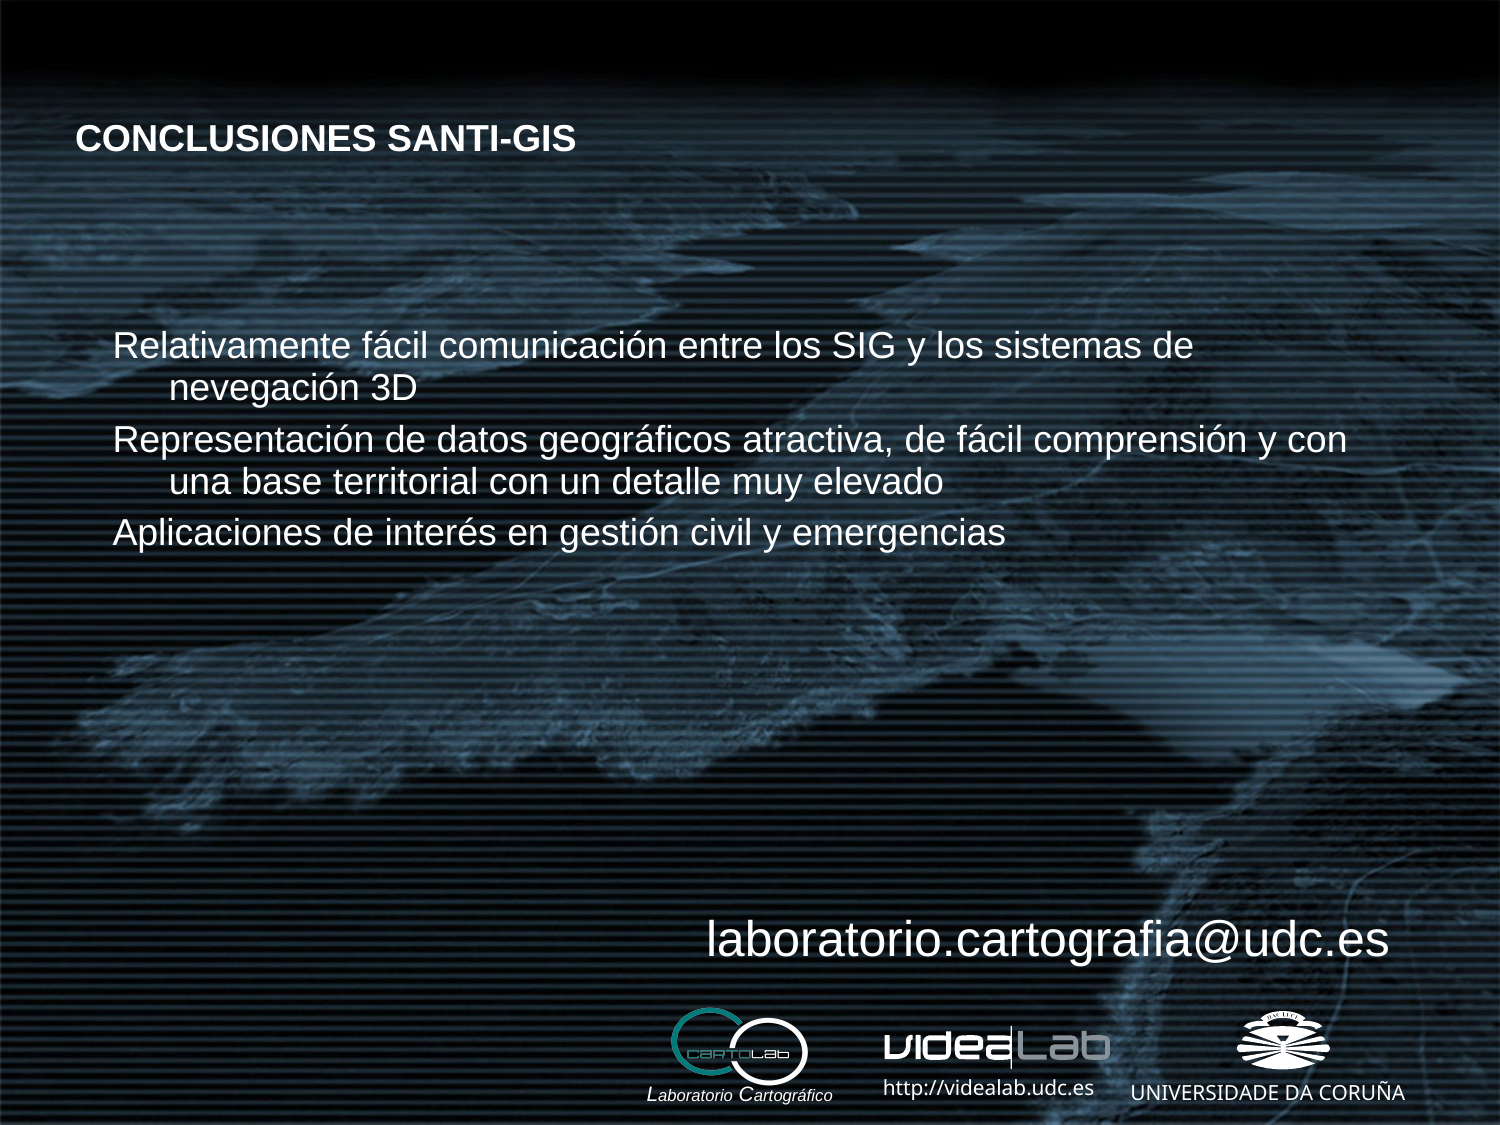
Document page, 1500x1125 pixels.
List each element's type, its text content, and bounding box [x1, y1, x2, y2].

text_box laboratorio.cartografia@udc.es [649, 903, 1447, 975]
picture [0, 0, 1500, 1125]
list Relativamente fácil comunicación entre los SIG y los sistemas de nevegación 3D Representación de datos geográficos atractiva, de fácil comprensión y con una base territorial con un detalle muy elevado Aplicaciones de interés en gestión civil y emergencias [112, 324, 1388, 1001]
title CONCLUSIONES SANTI-GIS [75, 44, 1425, 233]
